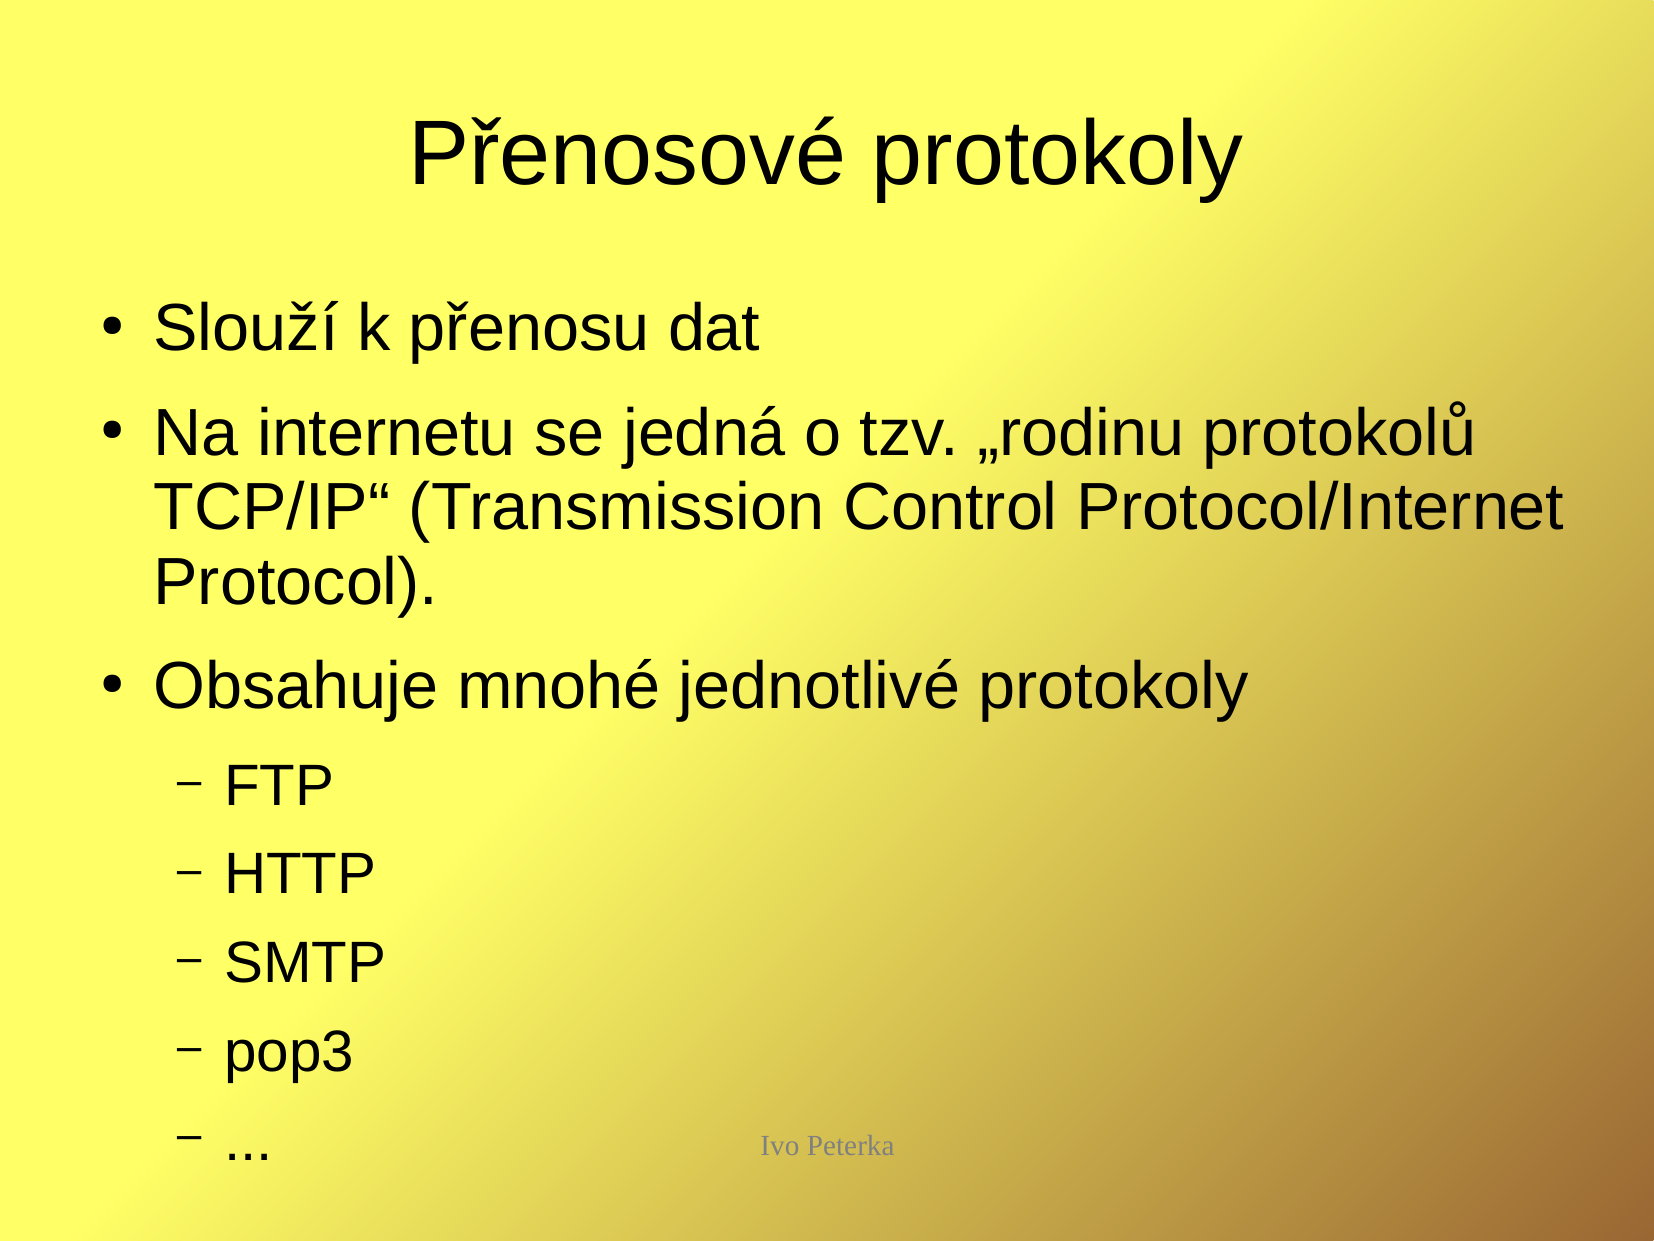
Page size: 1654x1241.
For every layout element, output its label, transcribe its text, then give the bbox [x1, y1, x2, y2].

list Slouží k přenosu dat Na internetu se jedná o tzv. „rodinu protokolů TCP/IP“ (Transmission Control Protocol/Internet Protocol). Obsahuje mnohé jednotlivé protokoly FTP HTTP SMTP pop3 ... [82, 290, 1571, 1173]
title Přenosové protokoly [82, 49, 1571, 257]
